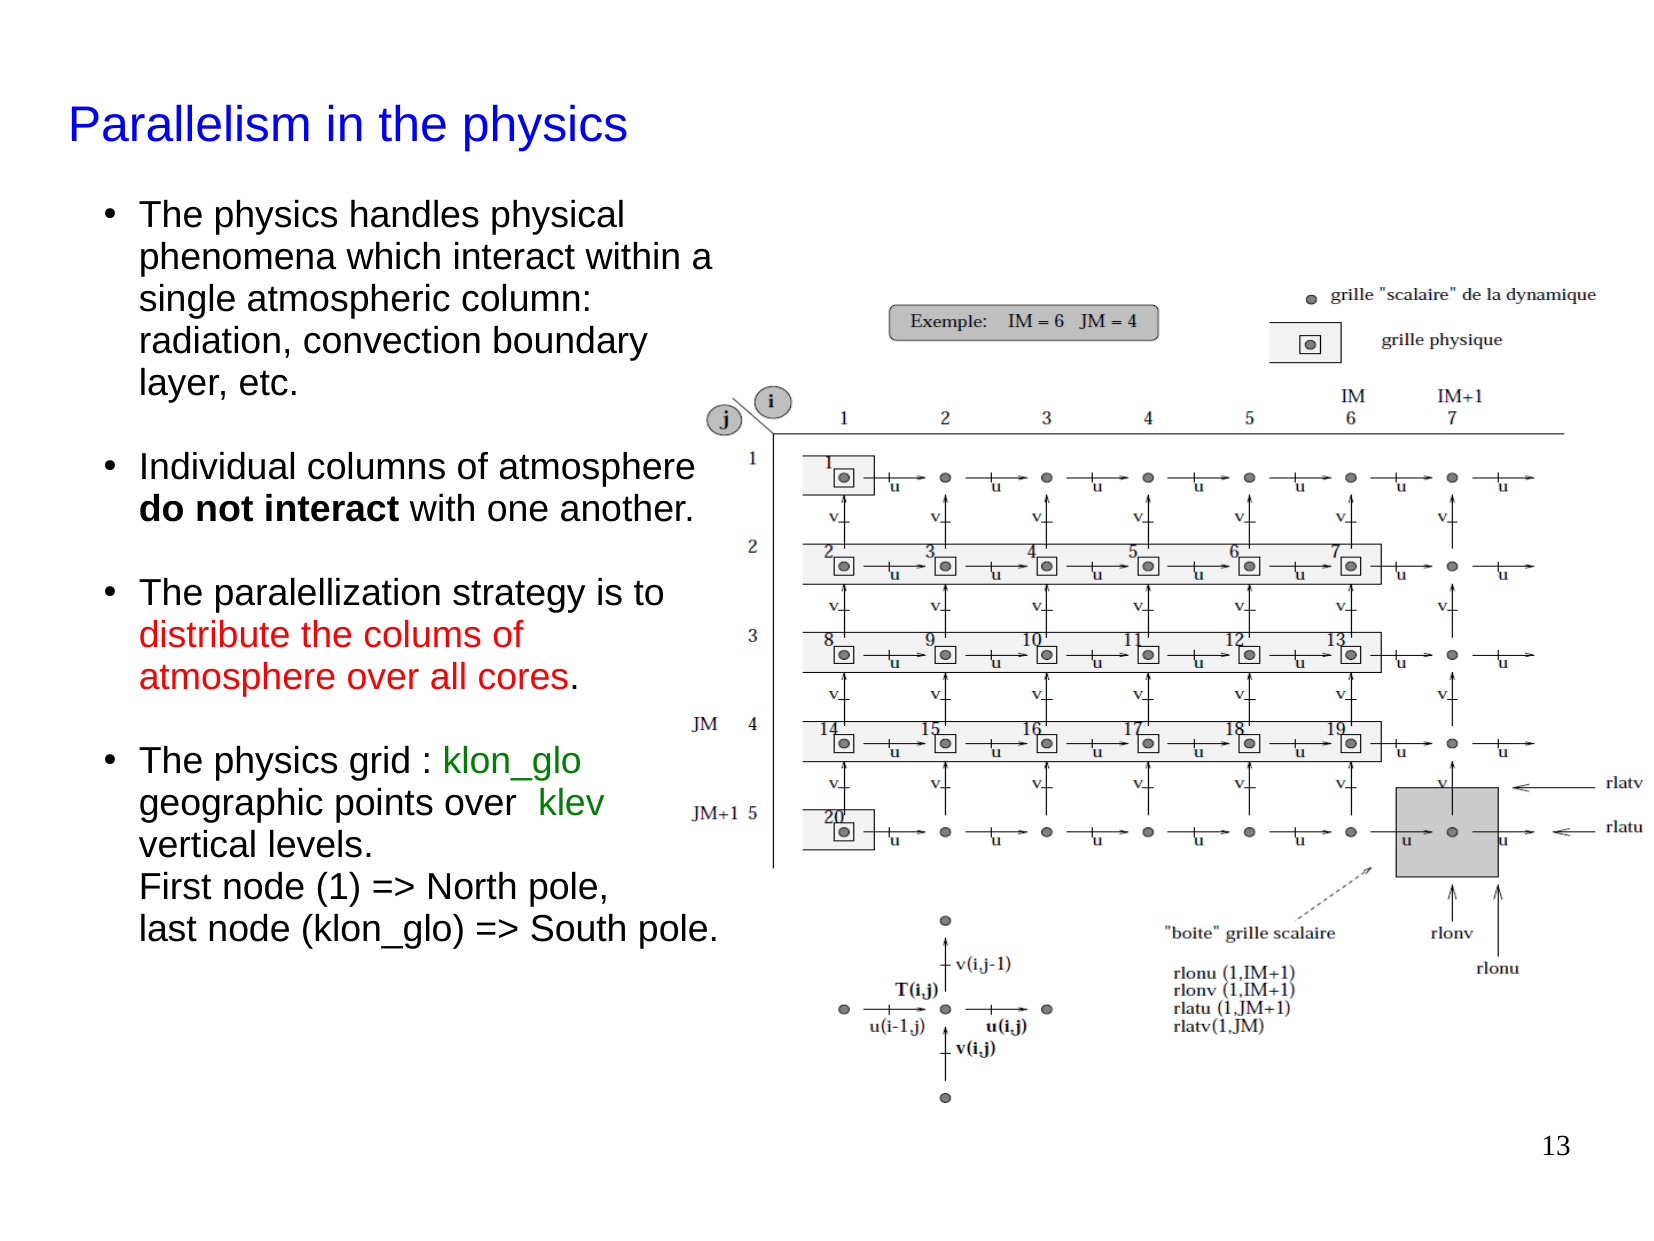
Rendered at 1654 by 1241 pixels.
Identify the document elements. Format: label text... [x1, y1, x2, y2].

text_box Parallelism in the physics The physics handles physical phenomena which interact within a single atmospheric column: radiation, convection boundary layer, etc. Individual columns of atmosphere do not interact with one another. The paralellization strategy is to distribute the colums of atmosphere over all cores. The physics grid : klon_glo geographic points over klev vertical levels. First node (1) => North pole, last node (klon_glo) => South pole. [53, 88, 739, 1152]
picture [739, 281, 1648, 1106]
